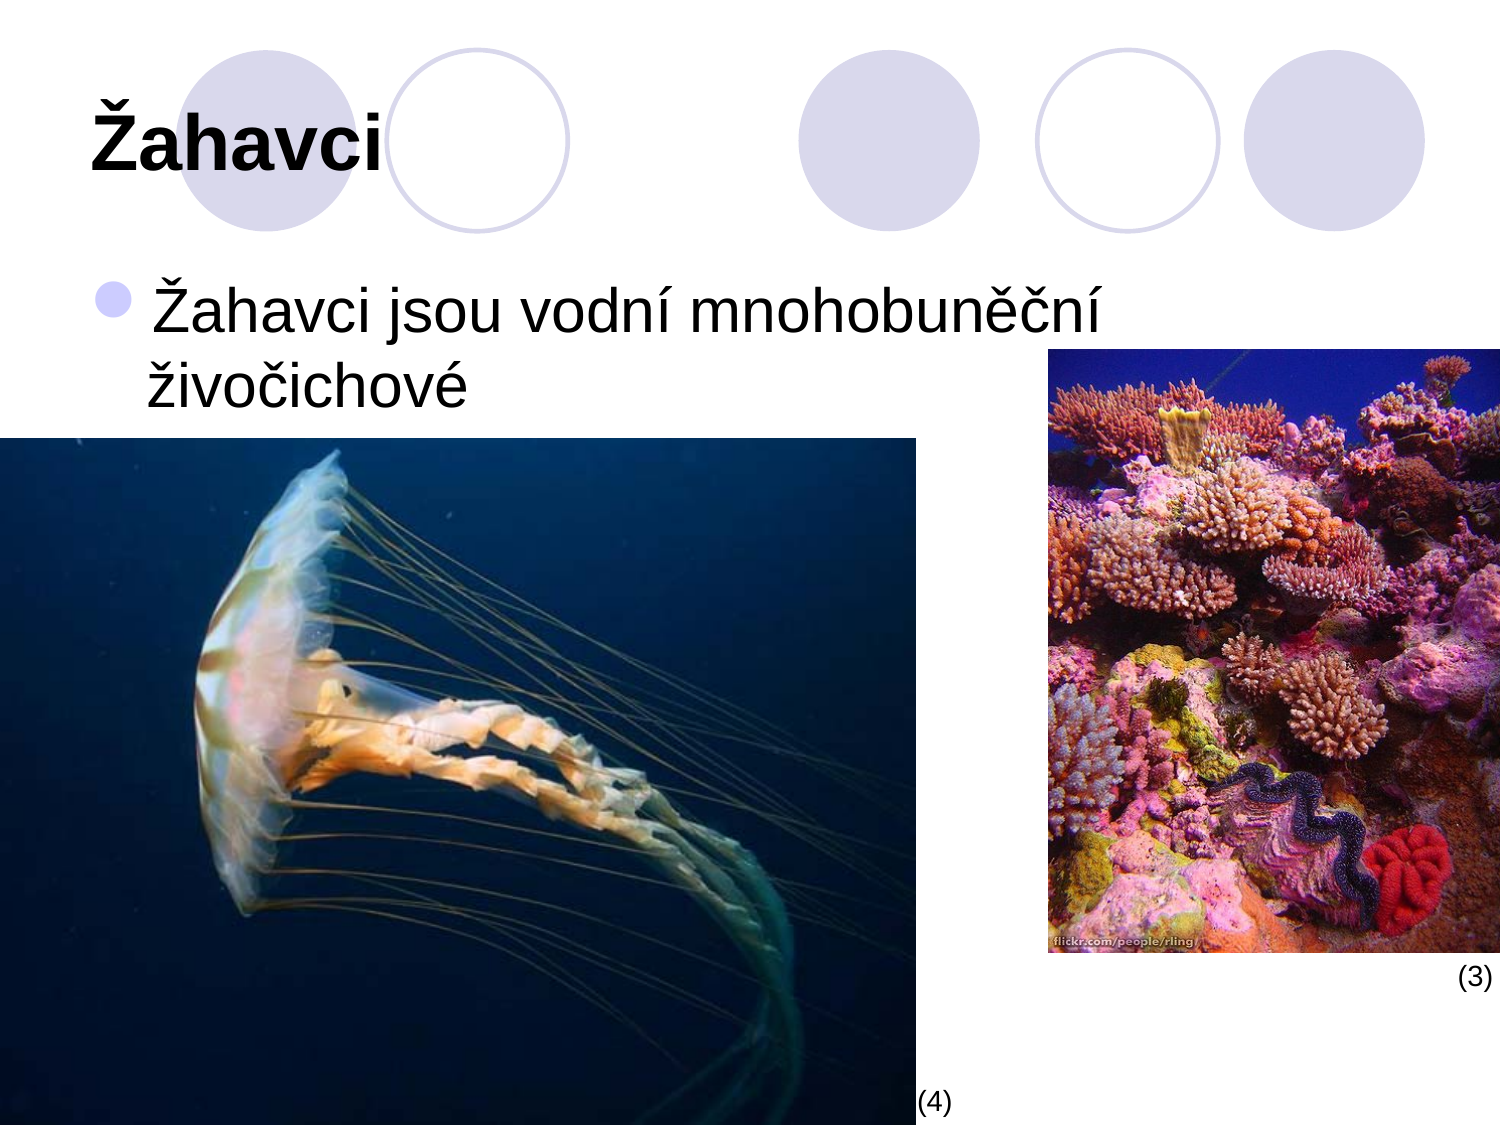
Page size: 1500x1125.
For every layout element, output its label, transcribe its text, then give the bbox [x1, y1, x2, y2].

picture [0, 438, 916, 1125]
picture [1048, 349, 1500, 953]
text_box (3) [1442, 949, 1500, 1000]
title Žahavci [75, 45, 1426, 233]
list Žahavci jsou vodní mnohobuněční živočichové [75, 262, 1426, 1006]
text_box (4) [916, 1074, 997, 1125]
